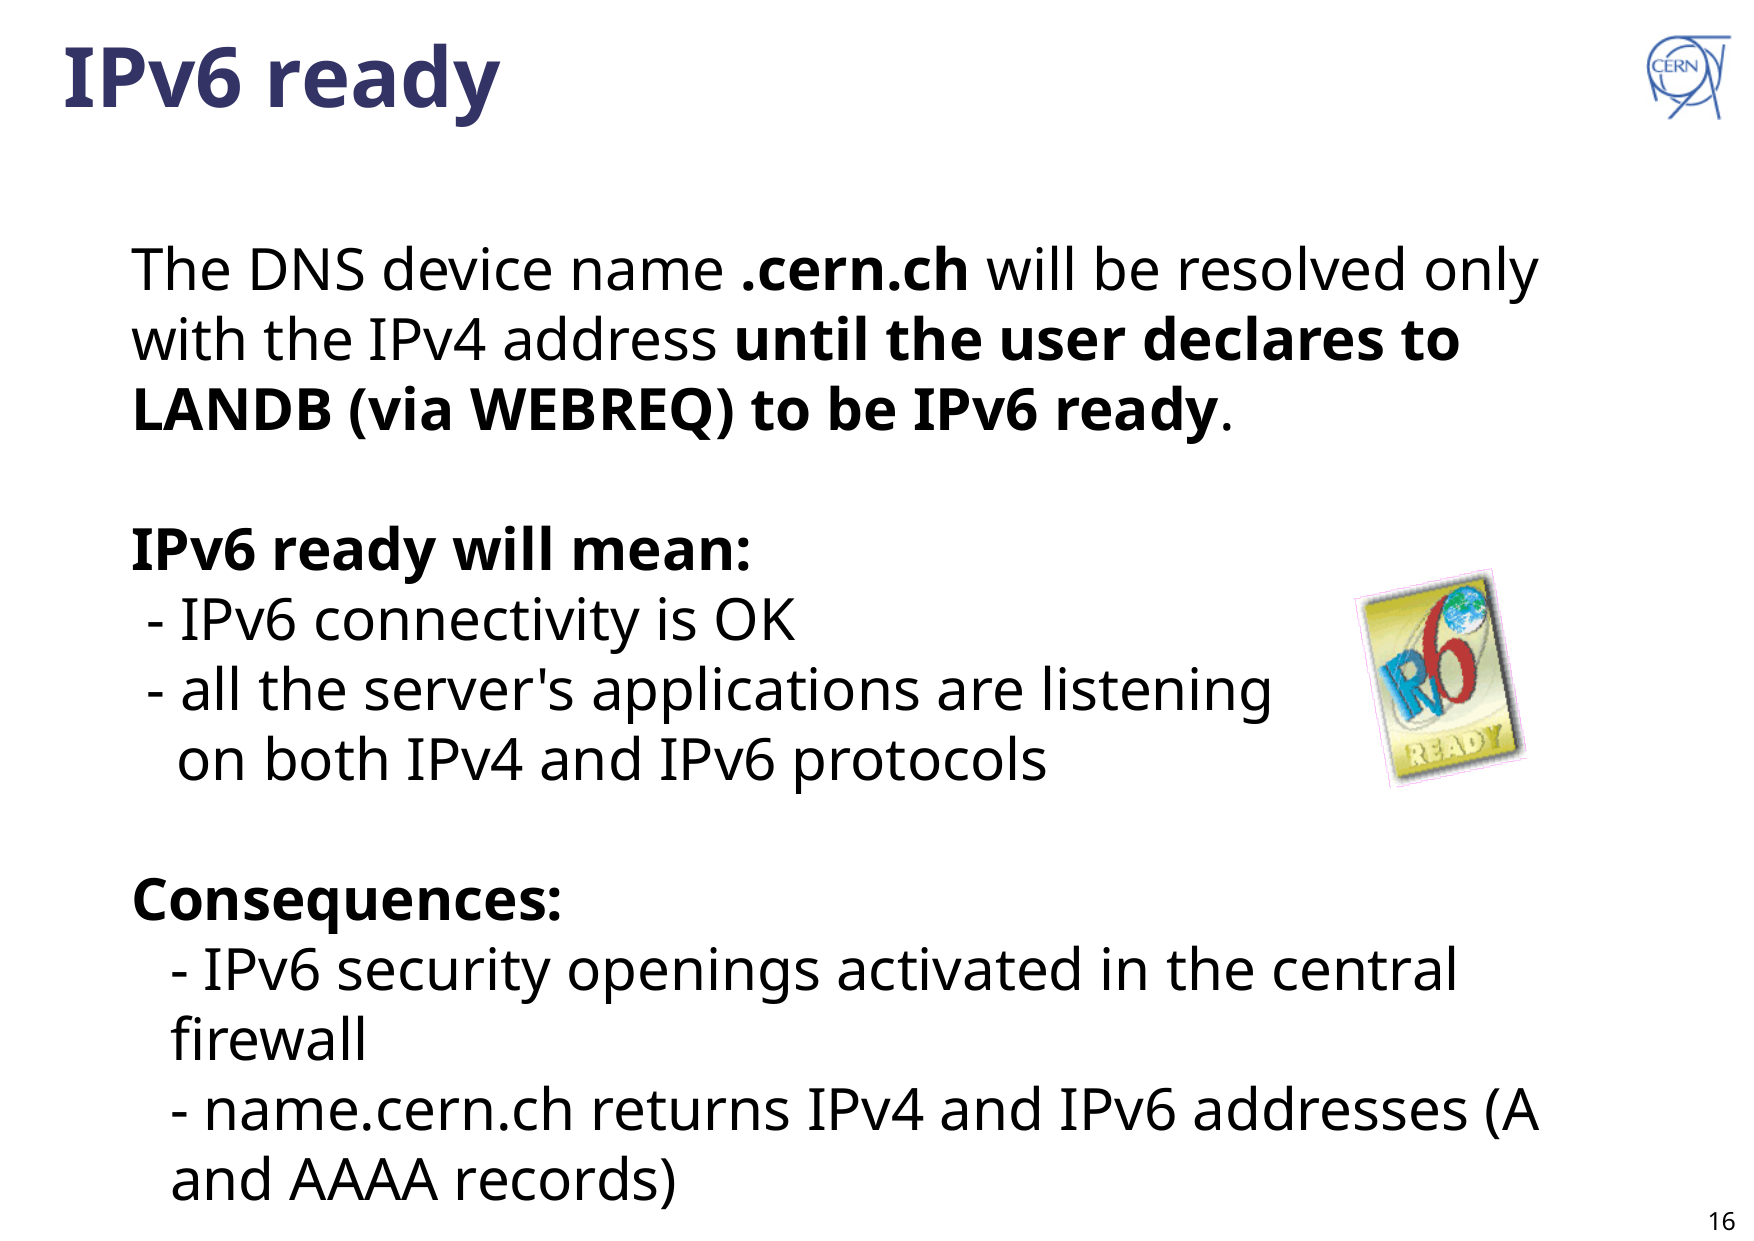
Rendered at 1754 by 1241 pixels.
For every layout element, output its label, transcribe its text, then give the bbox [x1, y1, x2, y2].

picture [1646, 34, 1732, 120]
title IPv6 ready [63, 0, 1621, 166]
text_box The DNS device name .cern.ch will be resolved only with the IPv4 address until the user declares to LANDB (via WEBREQ) to be IPv6 ready. IPv6 ready will mean: - IPv6 connectivity is OK - all the server's applications are listening on both IPv4 and IPv6 protocols Consequences: - IPv6 security openings activated in the central firewall - name.cern.ch returns IPv4 and IPv6 addresses (A and AAAA records) [116, 225, 1636, 976]
picture [1354, 568, 1527, 788]
